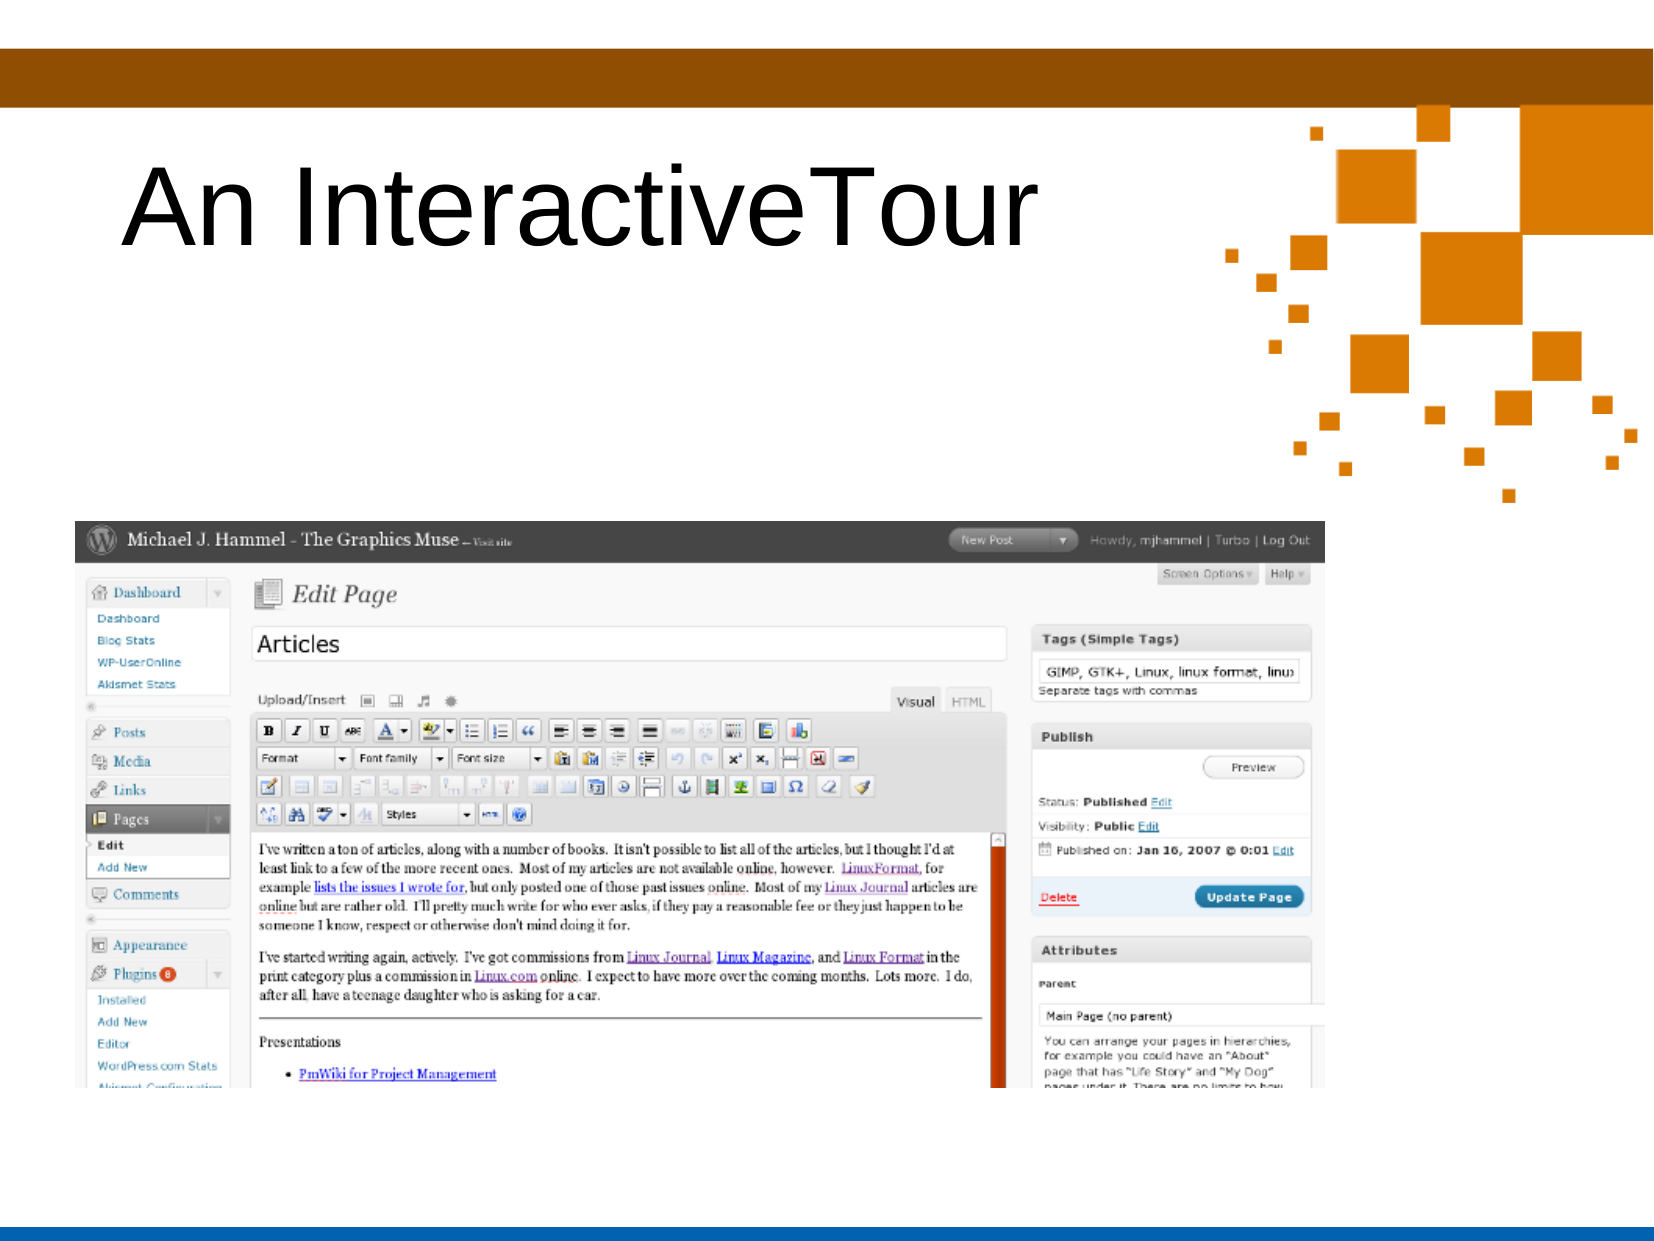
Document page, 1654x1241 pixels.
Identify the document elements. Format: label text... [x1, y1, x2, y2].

title An InteractiveTour [121, 102, 1533, 311]
picture [0, 0, 1654, 1227]
